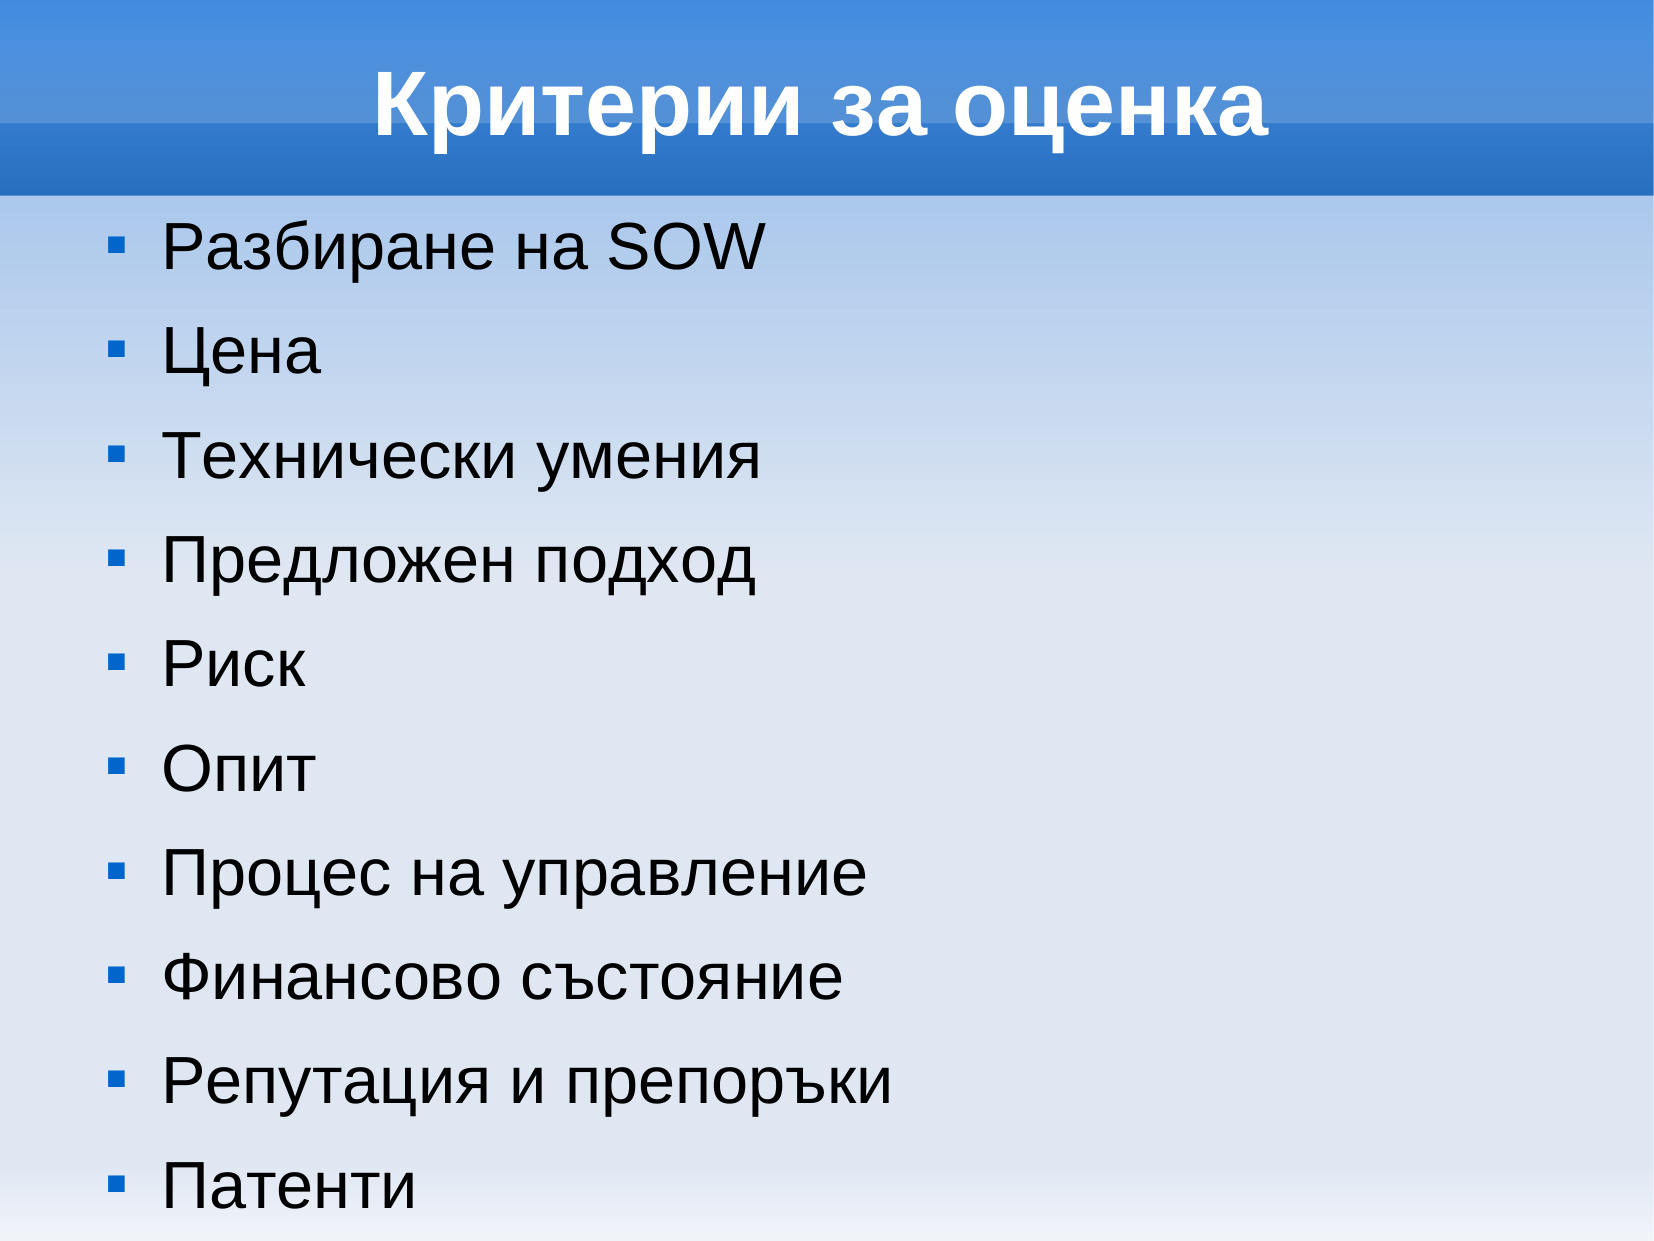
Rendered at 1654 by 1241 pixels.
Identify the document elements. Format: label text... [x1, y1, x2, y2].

list Разбиране на SOW Цена Технически умения Предложен подход Риск Опит Процес на управление Финансово състояние Репутация и препоръки Патенти [90, 209, 1579, 1223]
title Критерии за оценка [76, 0, 1565, 208]
picture [0, 0, 1654, 1241]
